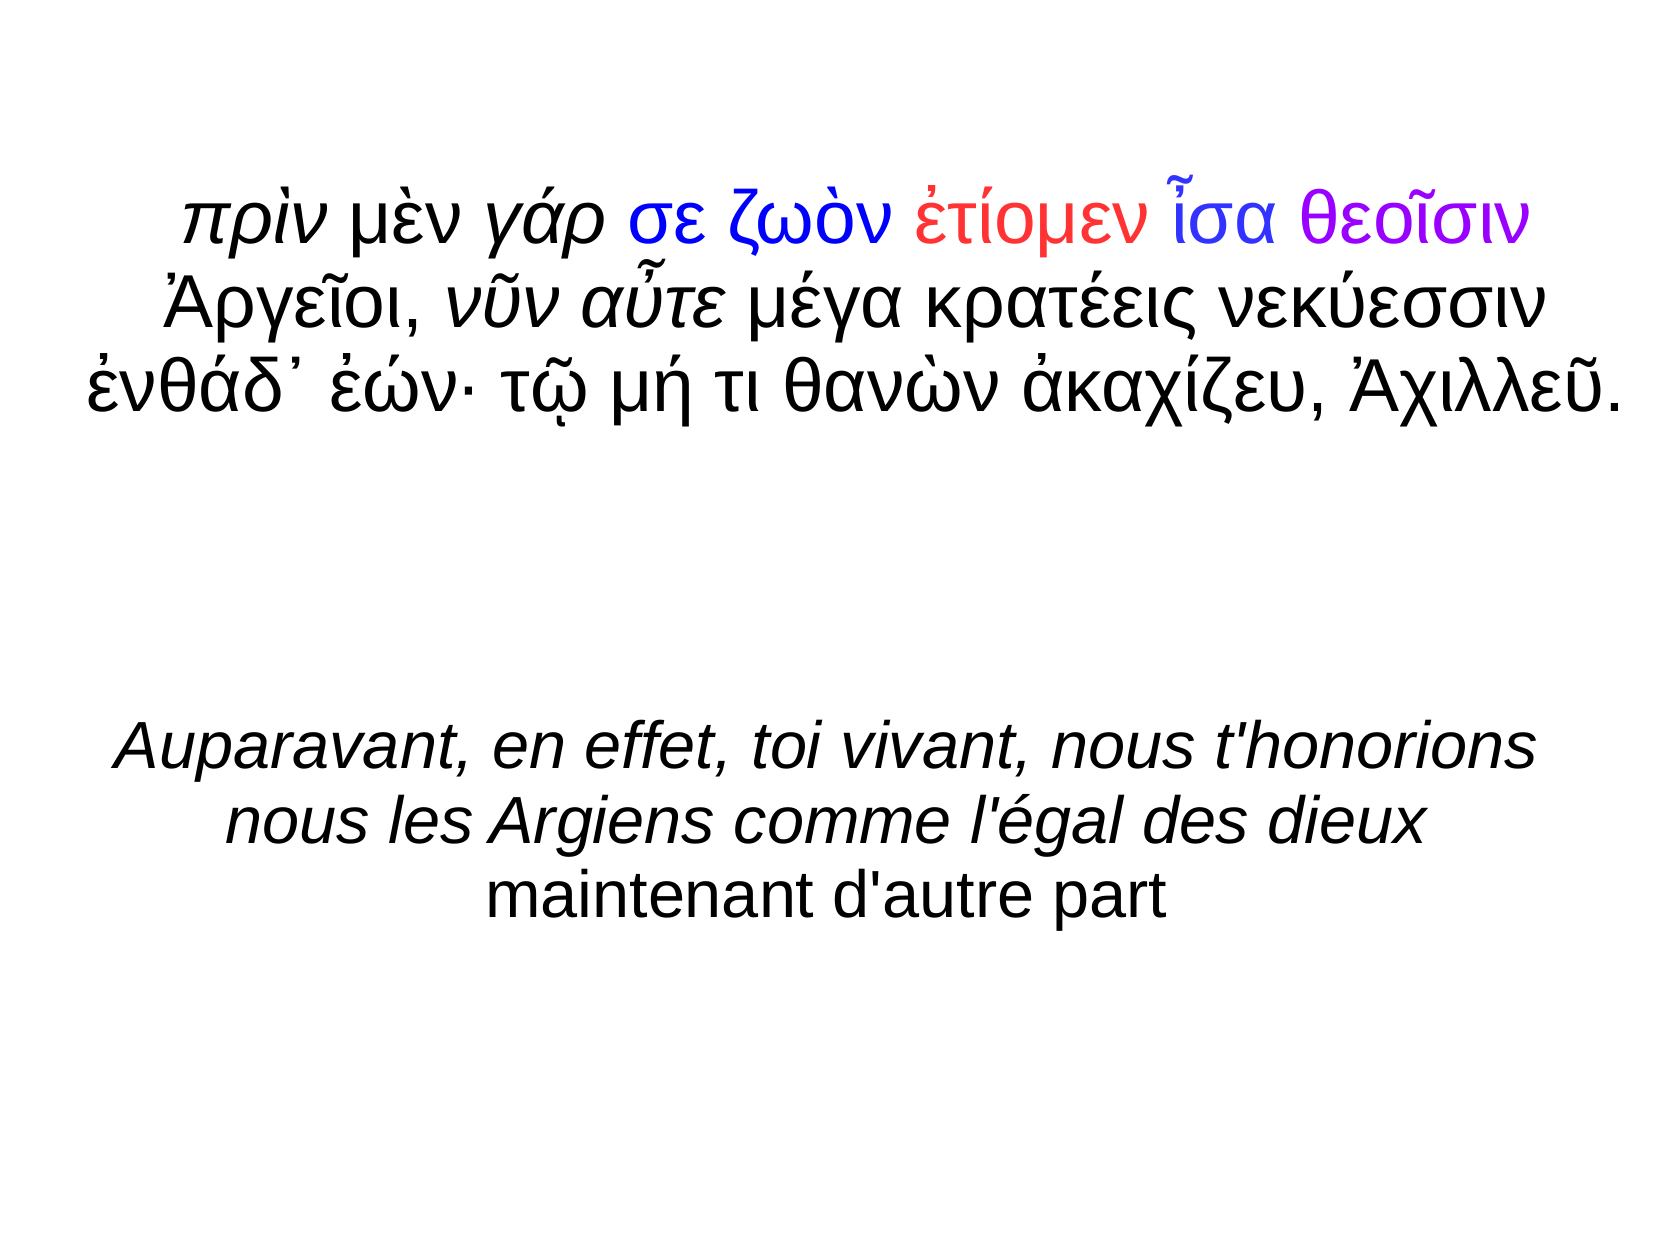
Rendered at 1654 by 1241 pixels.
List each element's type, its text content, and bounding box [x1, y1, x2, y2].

subtitle Auparavant, en effet, toi vivant, nous t'honorions nous les Argiens comme l'égal des dieux maintenant d'autre part [82, 531, 1571, 1109]
title πρὶν μὲν γάρ σε ζωὸν ἐτίομεν ἶσα θεοῖσιν Ἀργεῖοι, νῦν αὖτε μέγα κρατέεις νεκύεσσιν ἐνθάδ᾽ ἐών· τῷ μή τι θανὼν ἀκαχίζευ, Ἀχιλλεῦ. [47, 70, 1630, 532]
